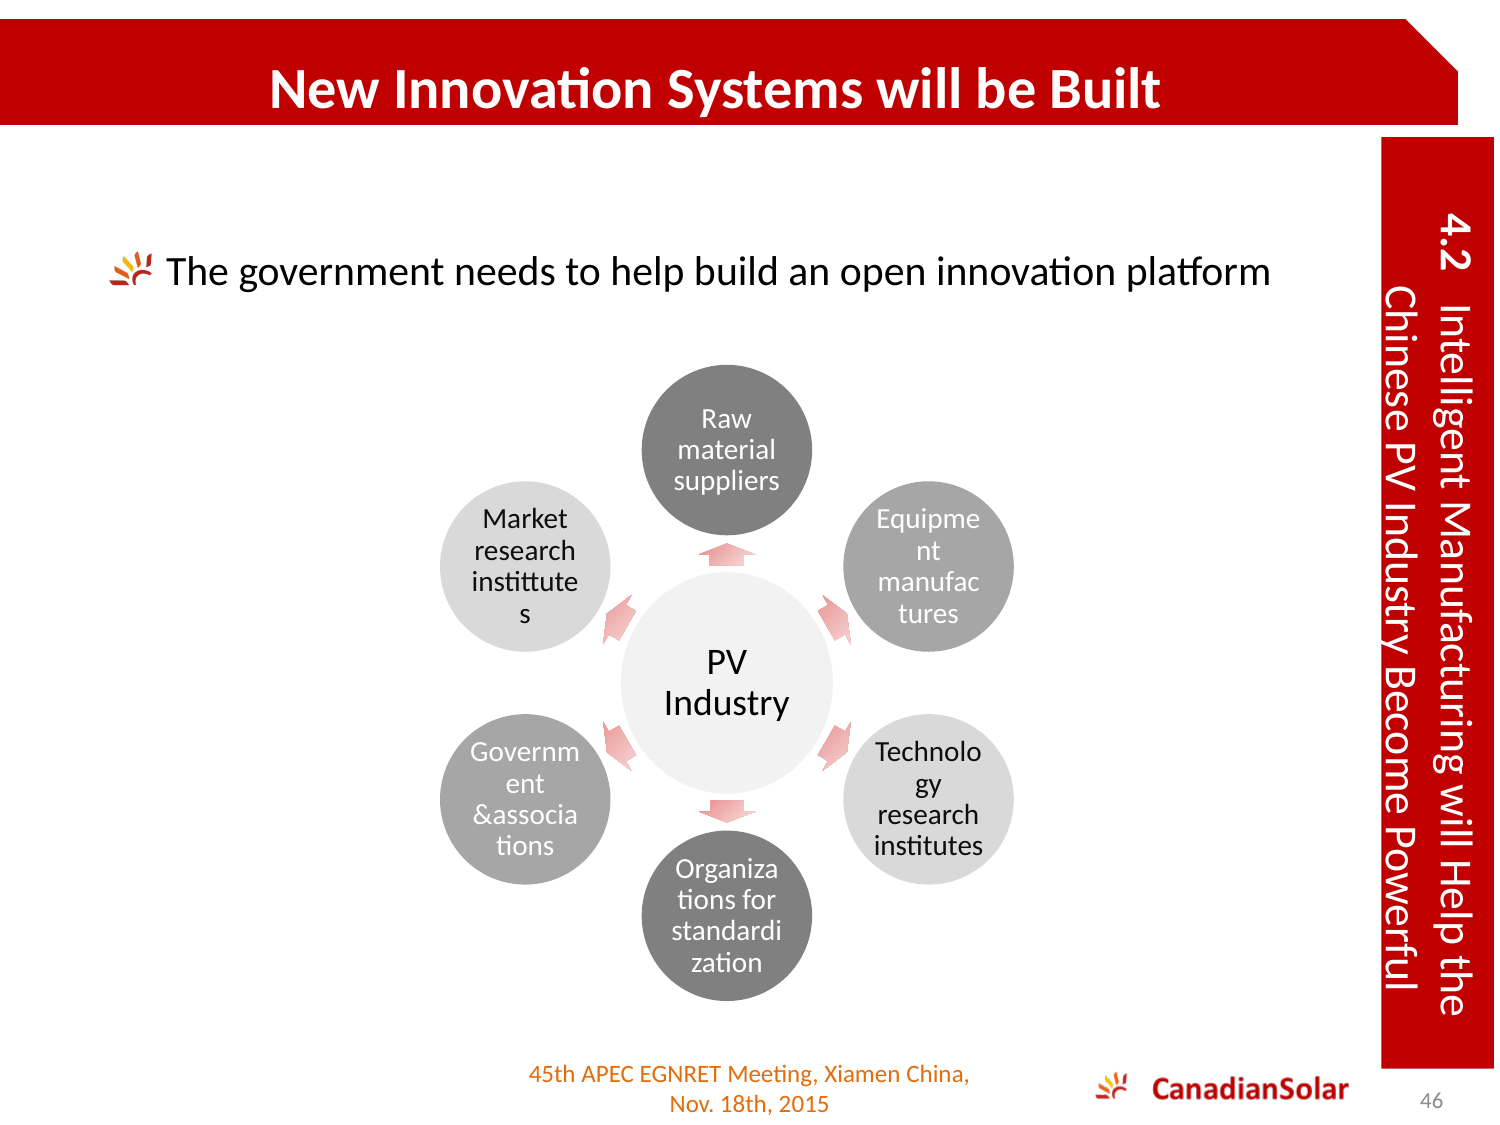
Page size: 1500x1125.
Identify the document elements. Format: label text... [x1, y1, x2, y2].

picture [1080, 1046, 1377, 1125]
text_box [698, 543, 756, 566]
text_box Market research instittutes [442, 483, 609, 650]
text_box Technology research institutes [845, 716, 1012, 883]
text_box New Innovation Systems will be Built [0, 19, 1459, 126]
footer 45th APEC EGNRET Meeting, Xiamen China, Nov. 18th, 2015 [512, 1057, 988, 1118]
text_box Government &associations [442, 716, 609, 883]
text_box Equipment manufactures [845, 483, 1012, 650]
text_box Raw material suppliers [643, 366, 811, 534]
text_box [603, 721, 637, 771]
picture [109, 251, 153, 287]
text_box The government needs to help build an open innovation platform [94, 211, 1341, 302]
text_box [817, 721, 851, 771]
slide_number <編號> [1108, 1069, 1459, 1125]
text_box [698, 800, 756, 823]
text_box Organizations for standardization [643, 832, 811, 999]
text_box [603, 595, 636, 645]
text_box [817, 595, 851, 645]
text_box 4.2 Intelligent Manufacturing will Help the Chinese PV Industry Become Powerful [1381, 137, 1494, 1069]
text_box PV Industry [623, 574, 831, 792]
